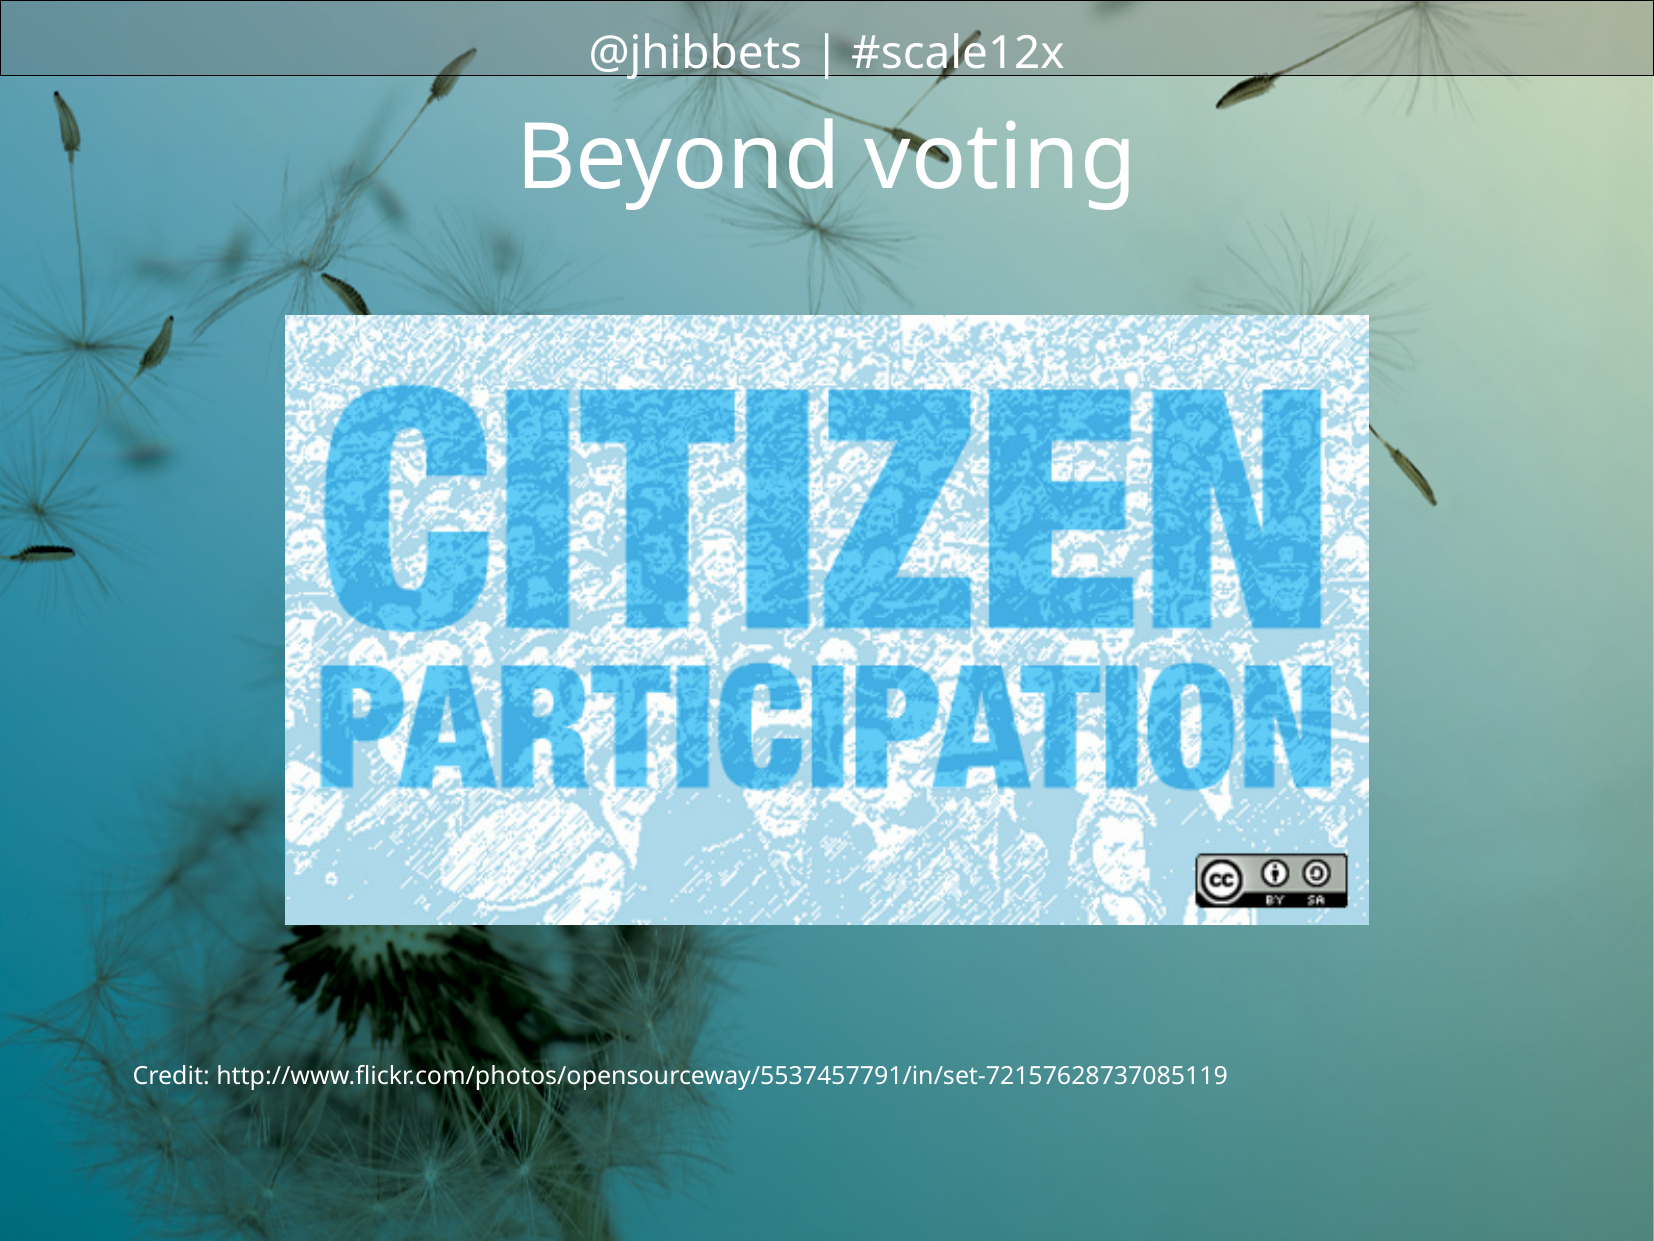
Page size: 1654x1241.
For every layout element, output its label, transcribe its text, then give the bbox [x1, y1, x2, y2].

text_box Credit: http://www.flickr.com/photos/opensourceway/5537457791/in/set-72157628737085119 [117, 1050, 1229, 1093]
picture [0, 76, 1654, 1241]
title Beyond voting [82, 49, 1571, 257]
